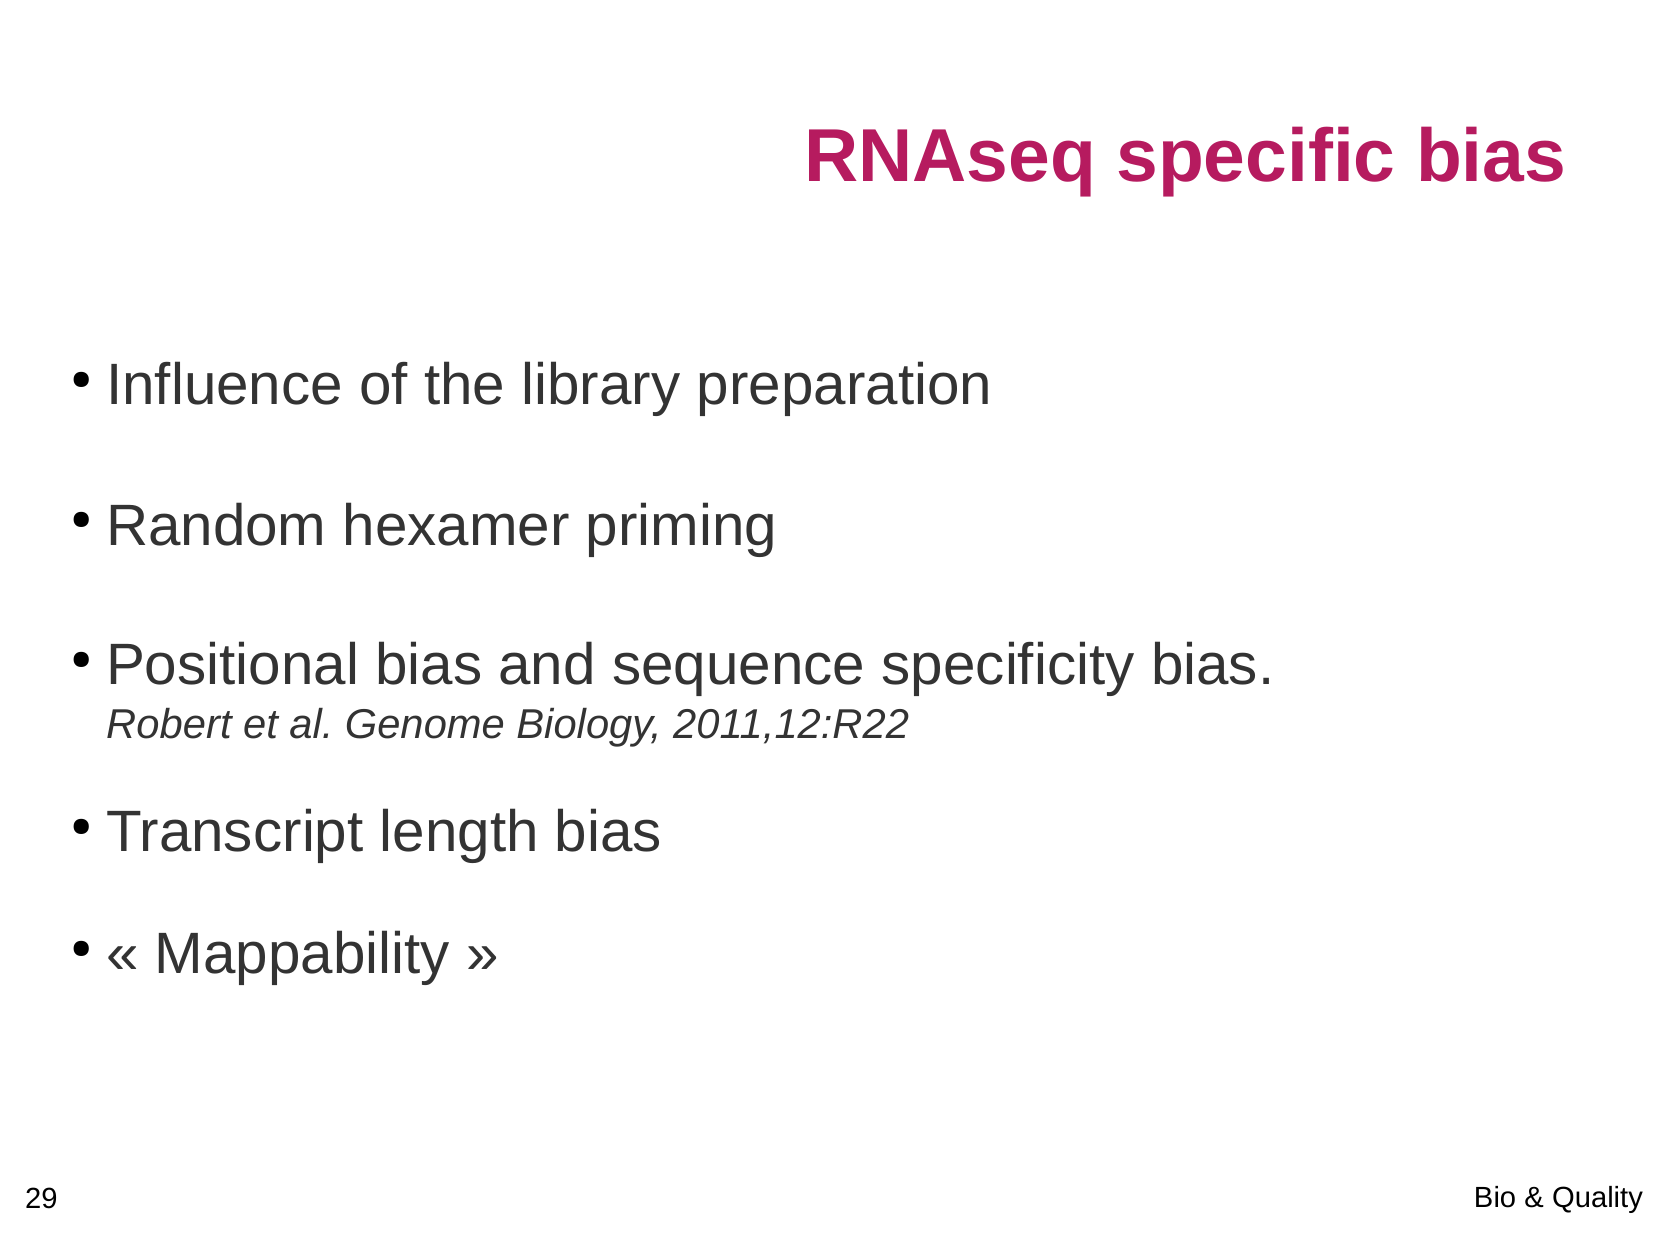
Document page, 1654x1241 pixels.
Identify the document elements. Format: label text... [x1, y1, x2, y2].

text_box Influence of the library preparation Random hexamer priming Positional bias and sequence specificity bias. Robert et al. Genome Biology, 2011,12:R22 Transcript length bias « Mappability » [70, 342, 1500, 1111]
text_box RNAseq specific bias [82, 49, 1567, 254]
